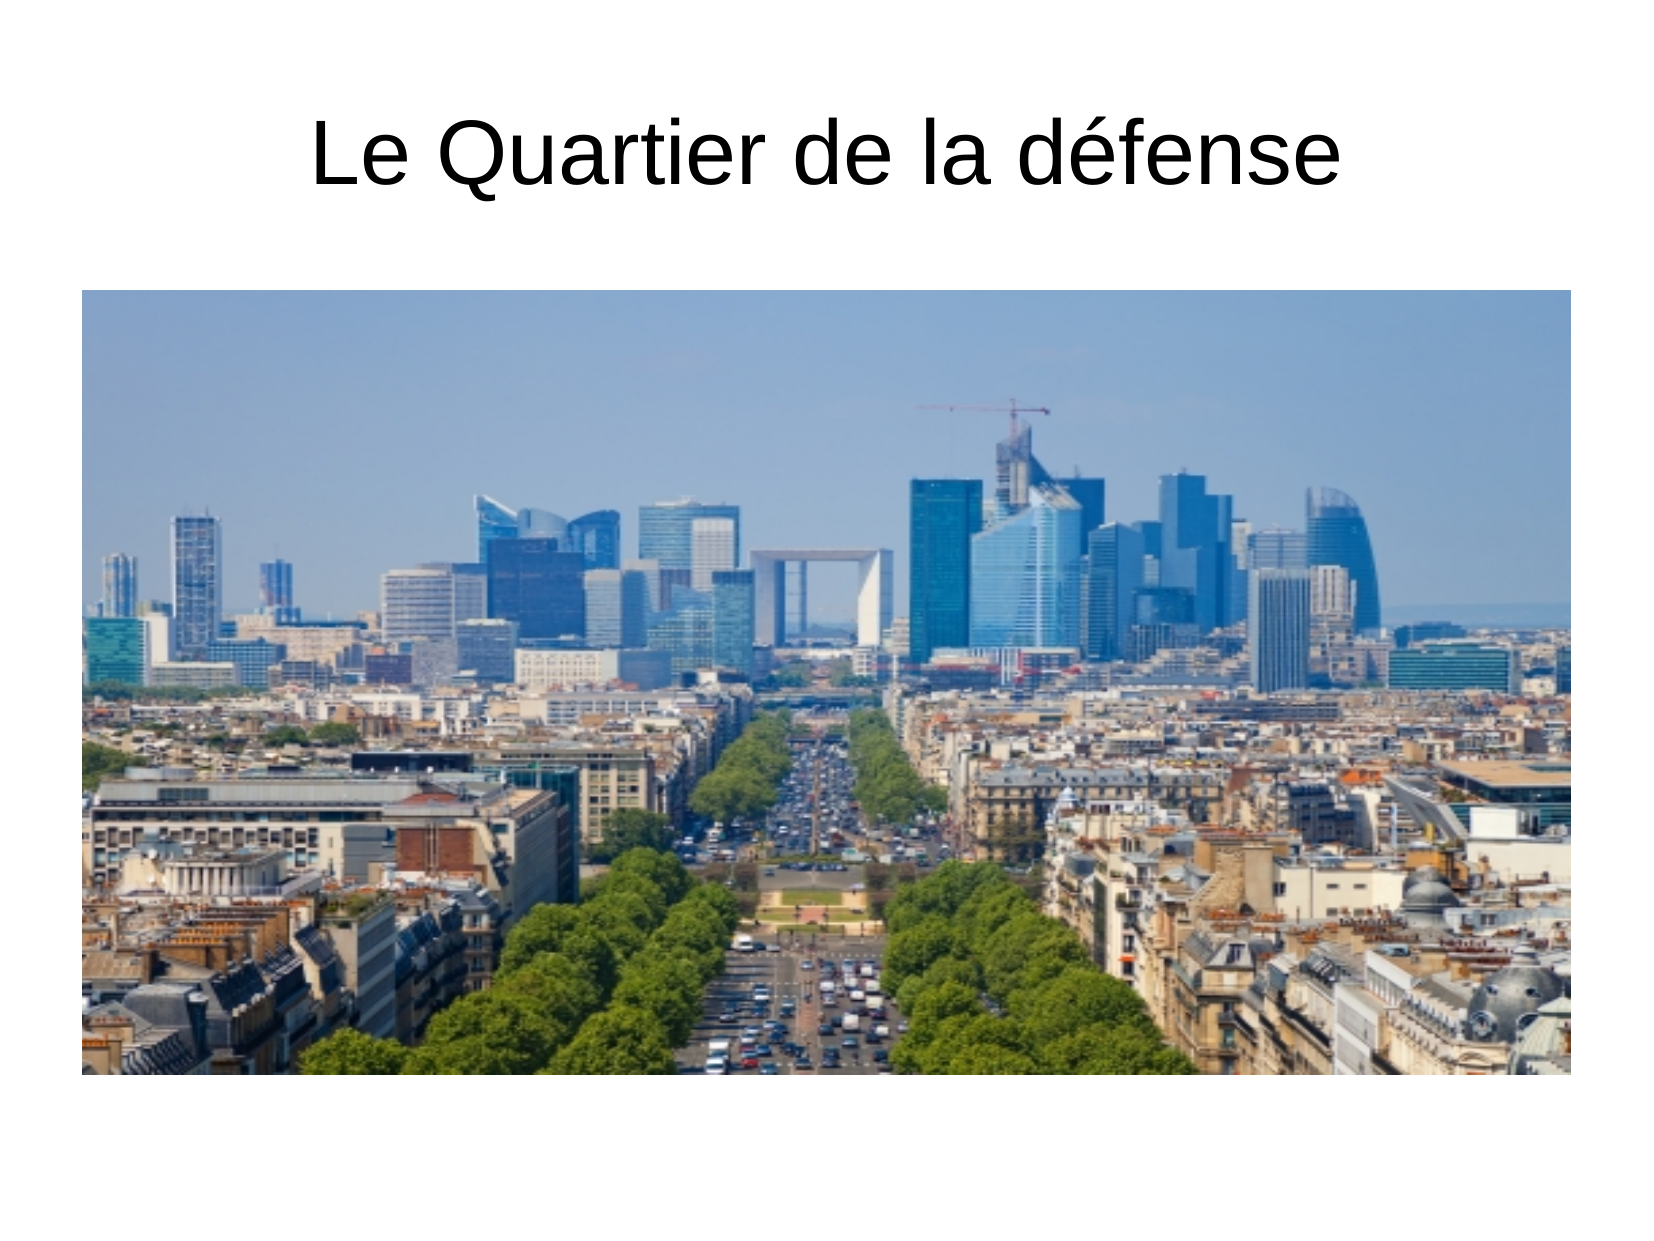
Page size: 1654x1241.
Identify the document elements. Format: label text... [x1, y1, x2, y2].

picture [82, 290, 1571, 1075]
title Le Quartier de la défense [82, 49, 1571, 257]
